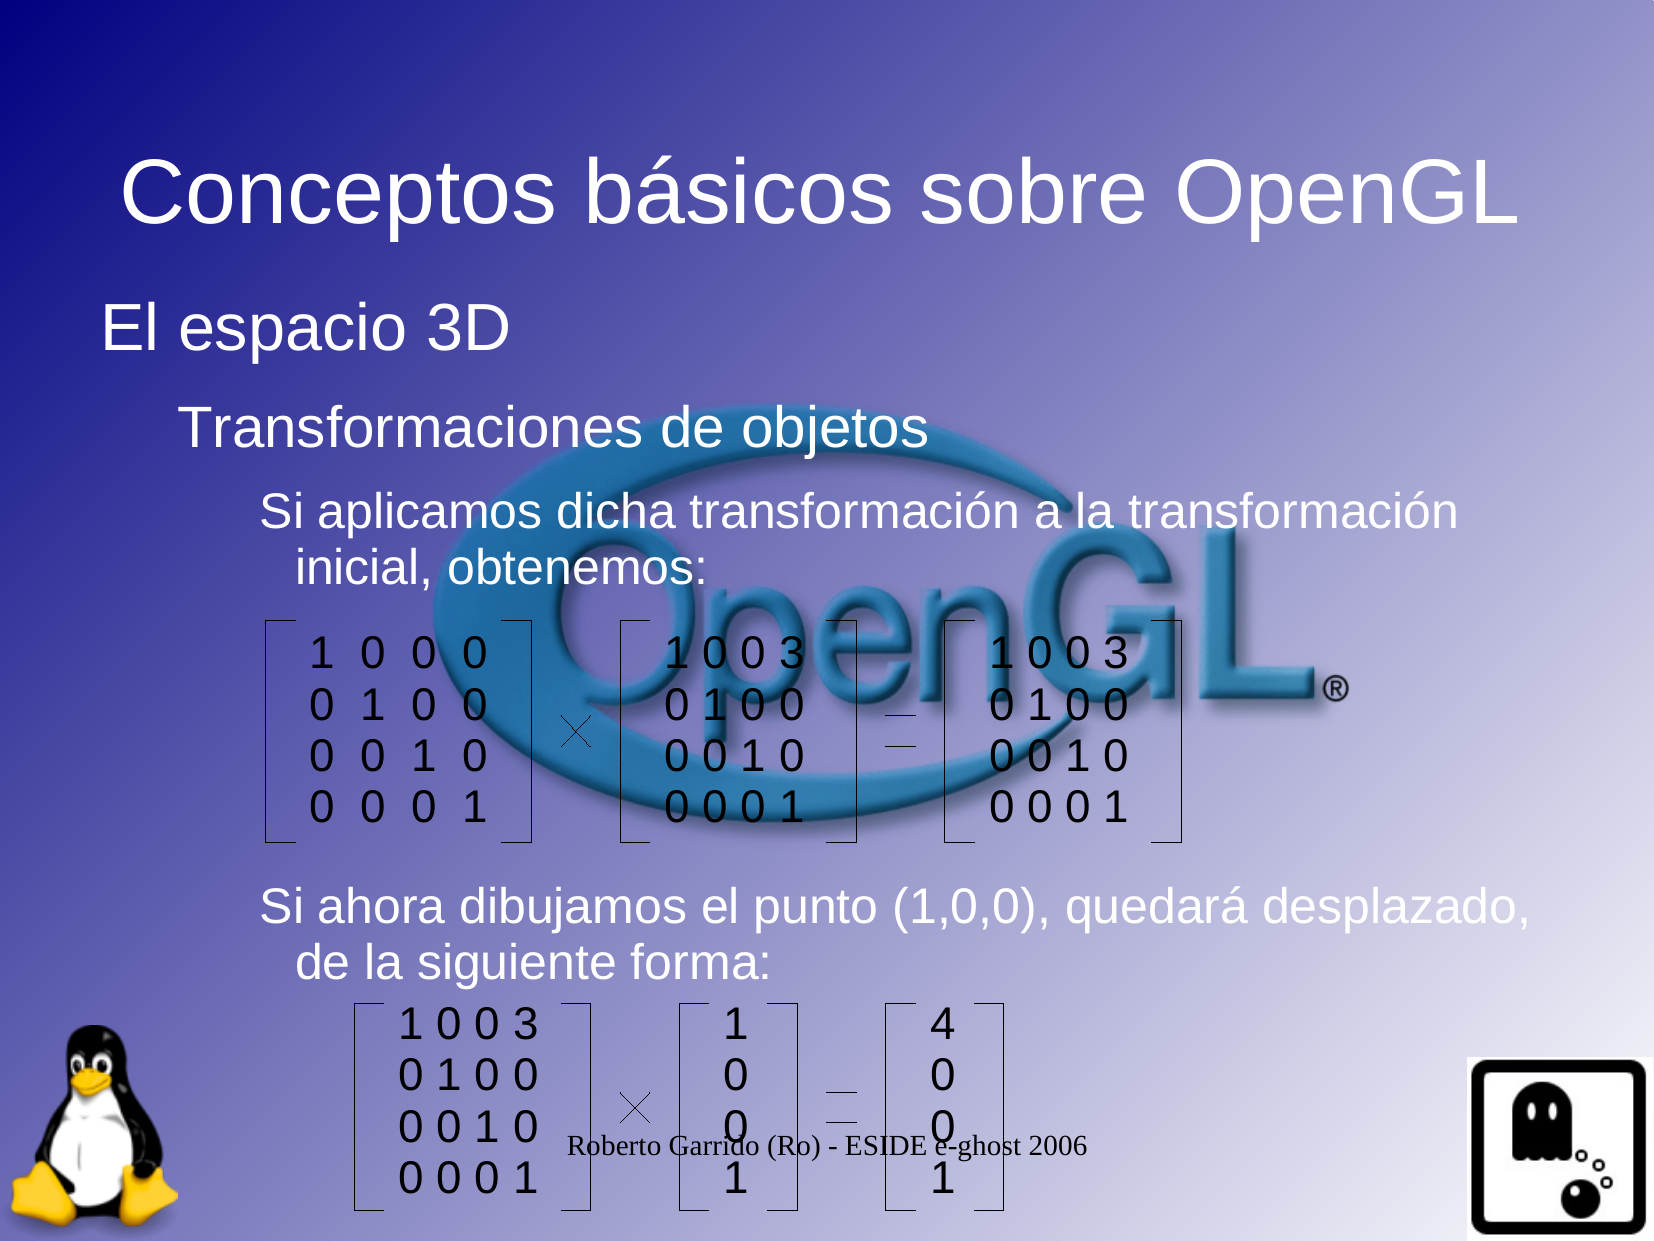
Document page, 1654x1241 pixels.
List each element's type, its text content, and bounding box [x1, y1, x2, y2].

text_box 1 0 0 0 0 1 0 0 0 0 1 0 0 0 0 1 [295, 620, 532, 857]
title Conceptos básicos sobre OpenGL [76, 88, 1565, 296]
text_box 4 0 0 1 [915, 990, 975, 1211]
text_box 1 0 0 3 0 1 0 0 0 0 1 0 0 0 0 1 [383, 990, 591, 1211]
list El espacio 3D Transformaciones de objetos Si aplicamos dicha transformación a la transformación inicial, obtenemos: Si ahora dibujamos el punto (1,0,0), quedará desplazado, de la siguiente forma: [82, 290, 1571, 1109]
text_box 1 0 0 3 0 1 0 0 0 0 1 0 0 0 0 1 [974, 620, 1182, 857]
picture [0, 1025, 178, 1241]
text_box 1 0 0 3 0 1 0 0 0 0 1 0 0 0 0 1 [649, 620, 857, 857]
picture [1467, 1057, 1654, 1241]
text_box 1 0 0 1 [708, 990, 787, 1211]
